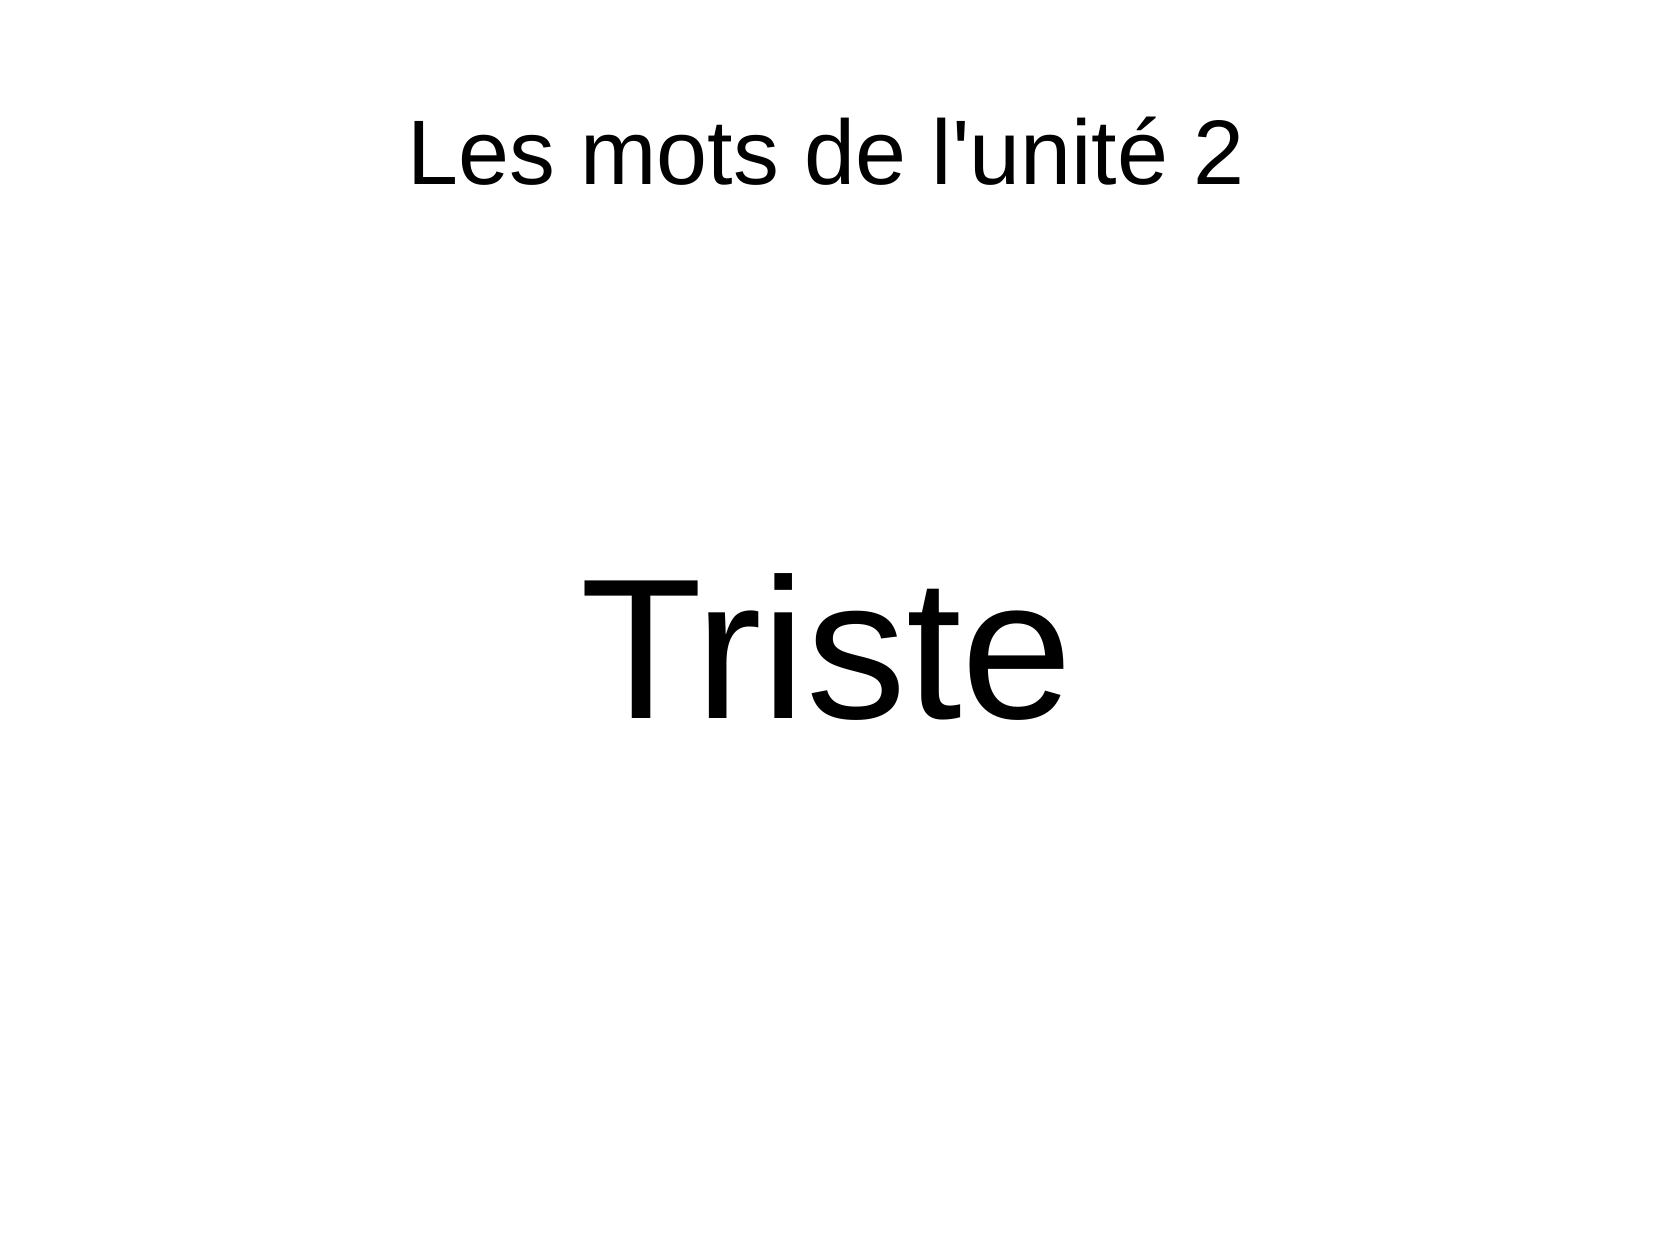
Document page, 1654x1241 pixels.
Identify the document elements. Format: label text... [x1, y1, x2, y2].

subtitle Triste [82, 290, 1571, 1010]
title Les mots de l'unité 2 [82, 49, 1571, 257]
